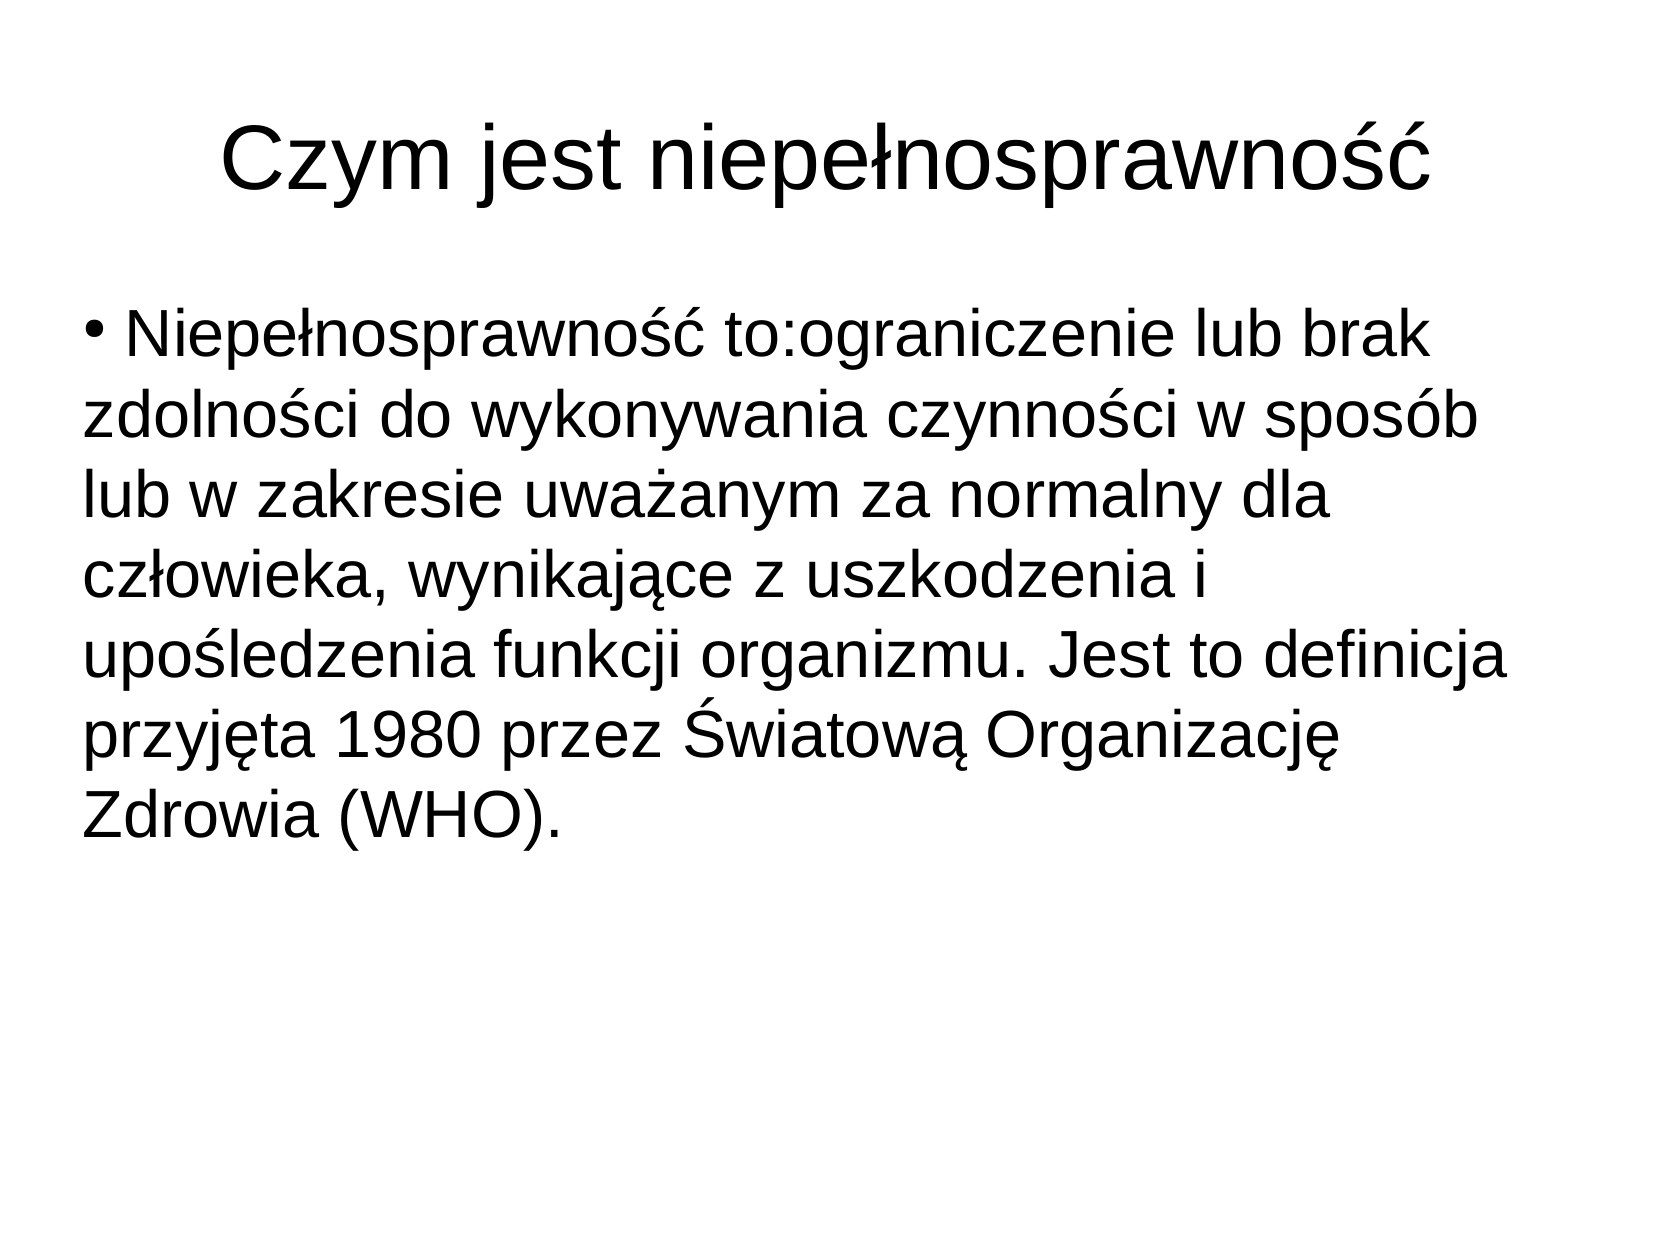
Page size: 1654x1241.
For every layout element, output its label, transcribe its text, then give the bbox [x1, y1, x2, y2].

list Niepełnosprawność to:ograniczenie lub brak zdolności do wykonywania czynności w sposób lub w zakresie uważanym za normalny dla człowieka, wynikające z uszkodzenia i upośledzenia funkcji organizmu. Jest to definicja przyjęta 1980 przez Światową Organizację Zdrowia (WHO). [82, 290, 1571, 1109]
title Czym jest niepełnosprawność [82, 49, 1571, 257]
